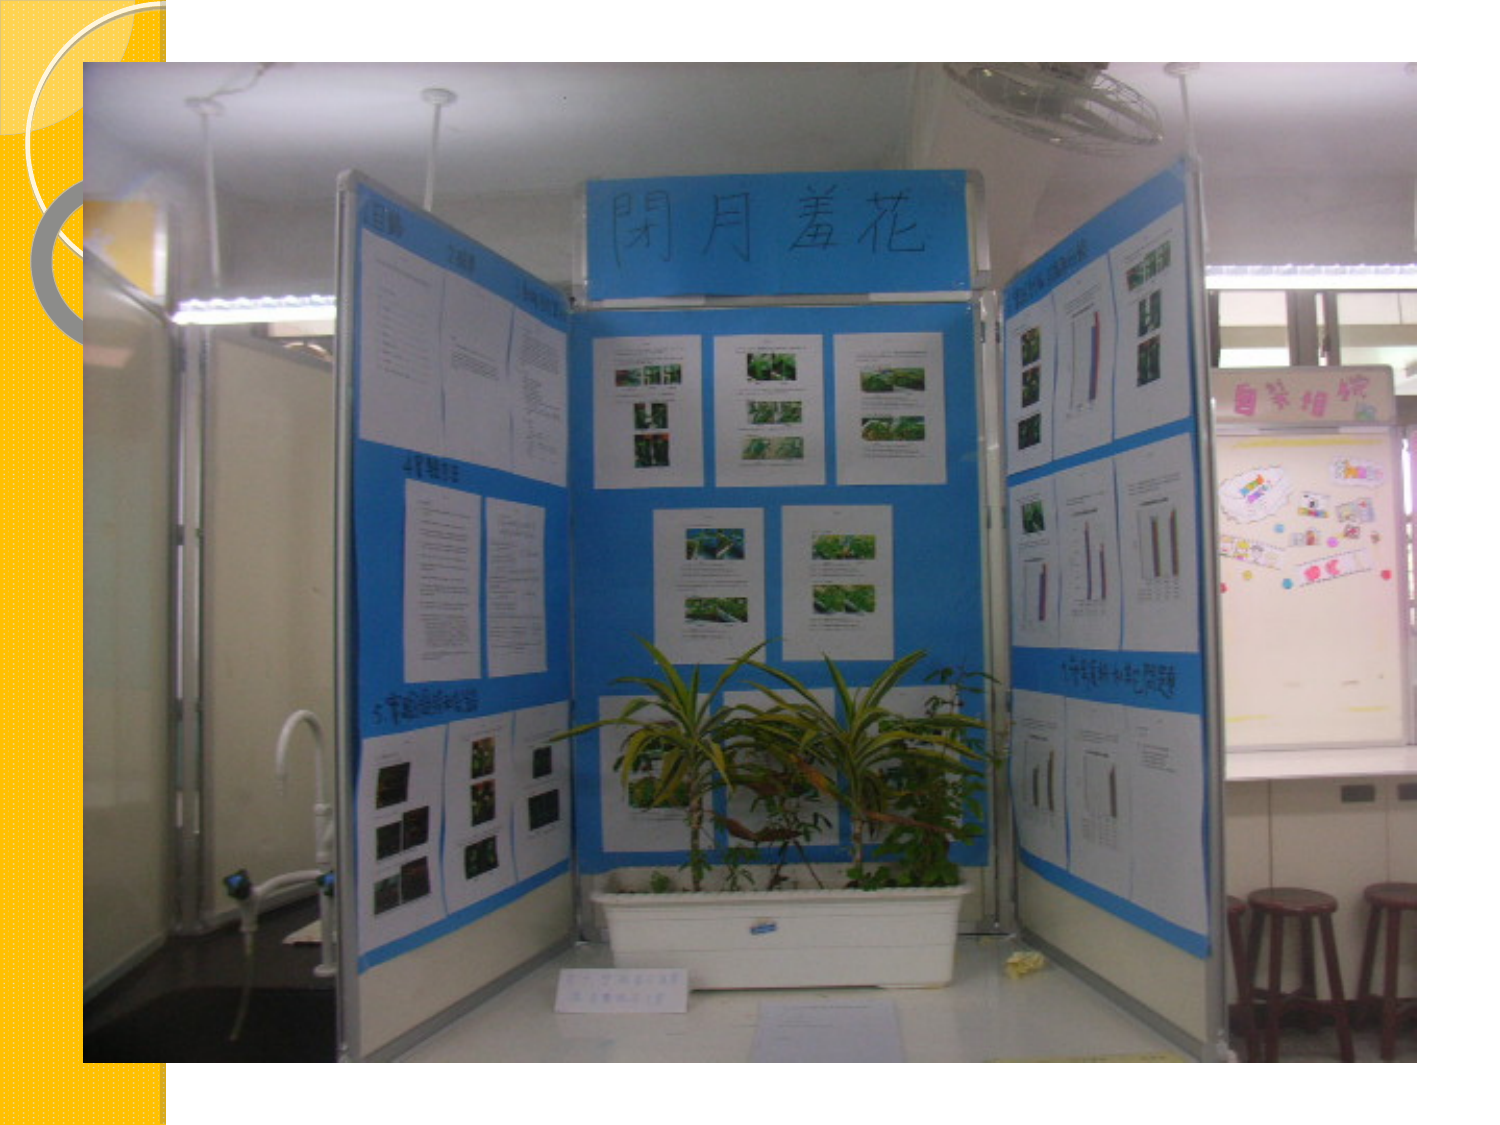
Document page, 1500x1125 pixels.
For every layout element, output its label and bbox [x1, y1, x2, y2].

picture [83, 62, 1417, 1063]
